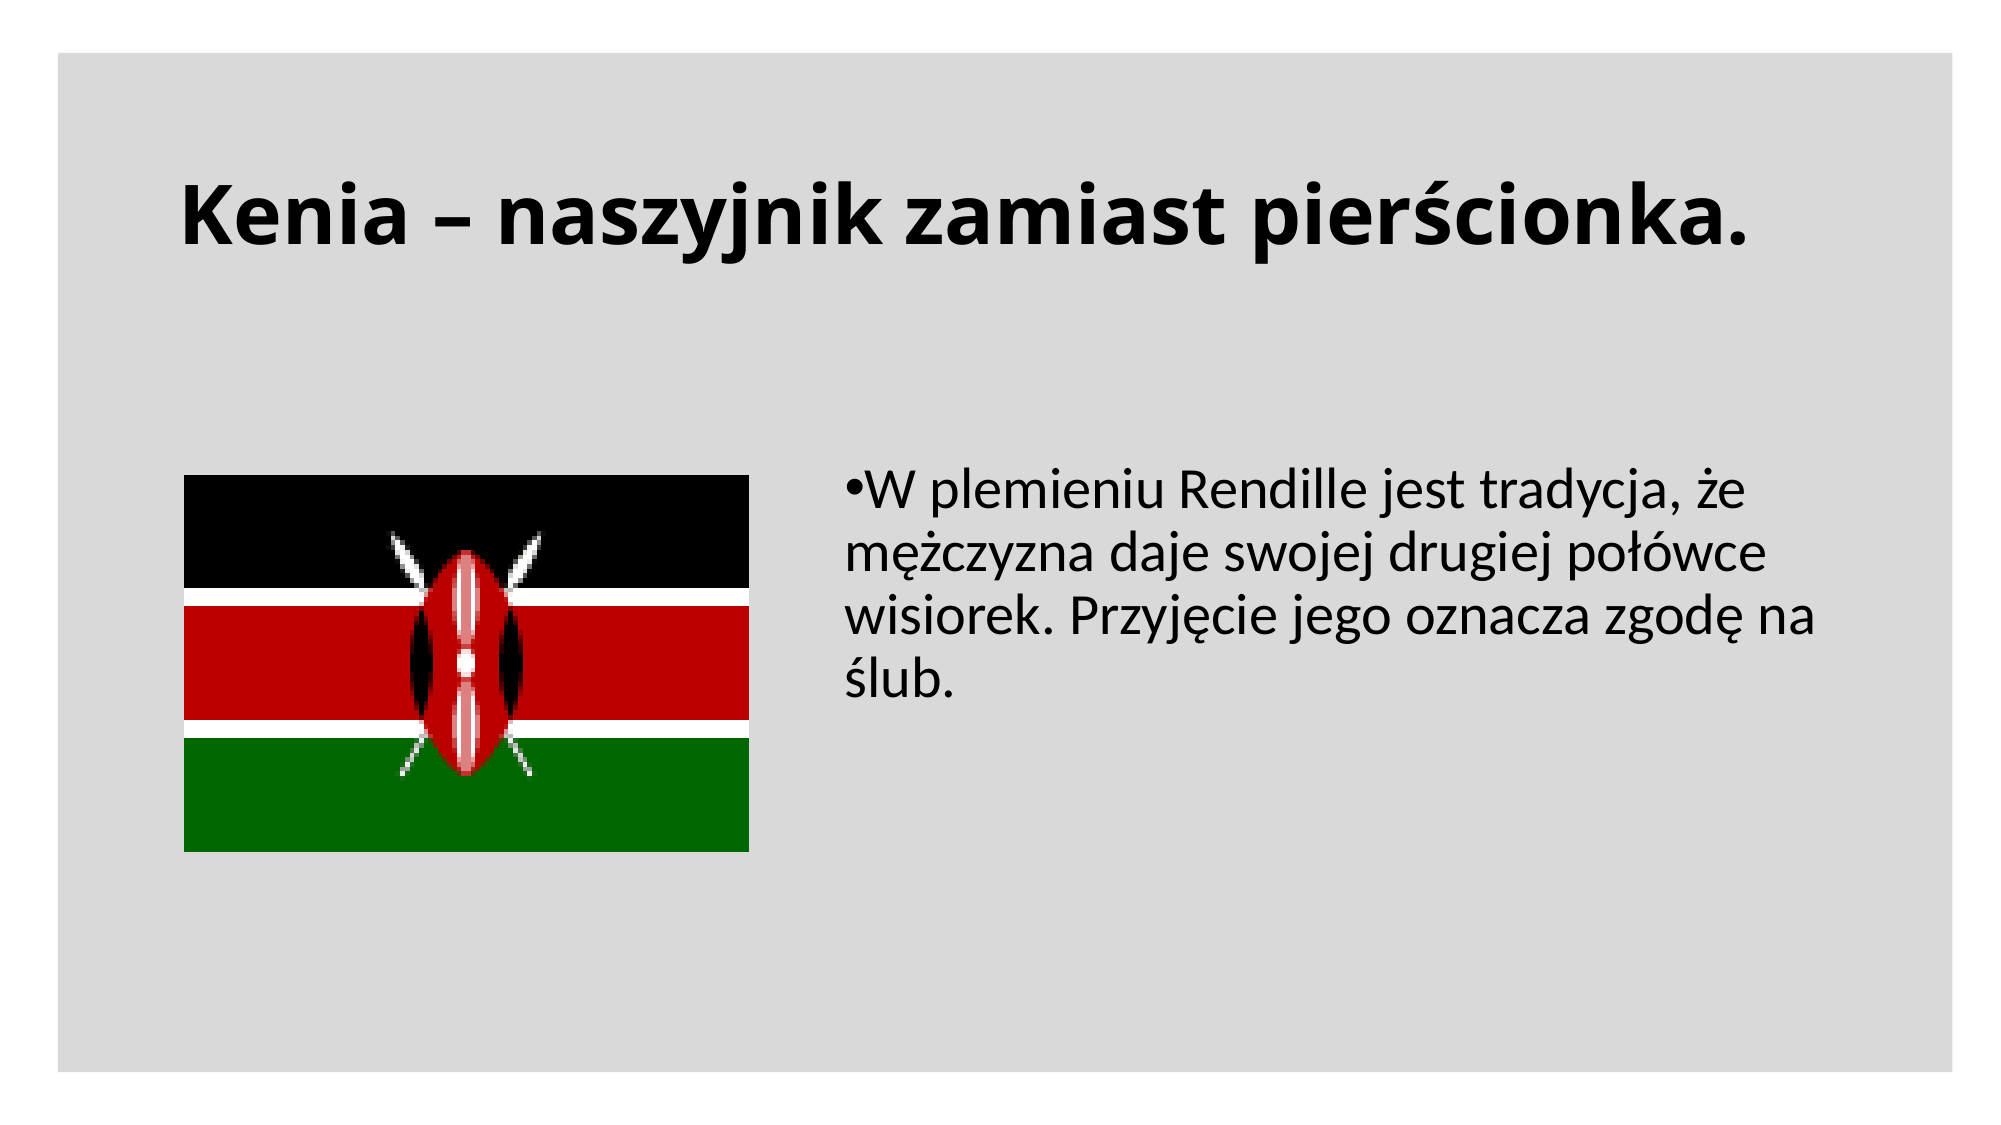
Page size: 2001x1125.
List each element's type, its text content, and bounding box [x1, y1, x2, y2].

text_box W plemieniu Rendille jest tradycja, że mężczyzna daje swojej drugiej połówce wisiorek. Przyjęcie jego oznacza zgodę na ślub. [829, 451, 1847, 967]
title Kenia – naszyjnik zamiast pierścionka. [163, 163, 1847, 371]
picture [184, 475, 749, 852]
text_box [57, 52, 1953, 1073]
